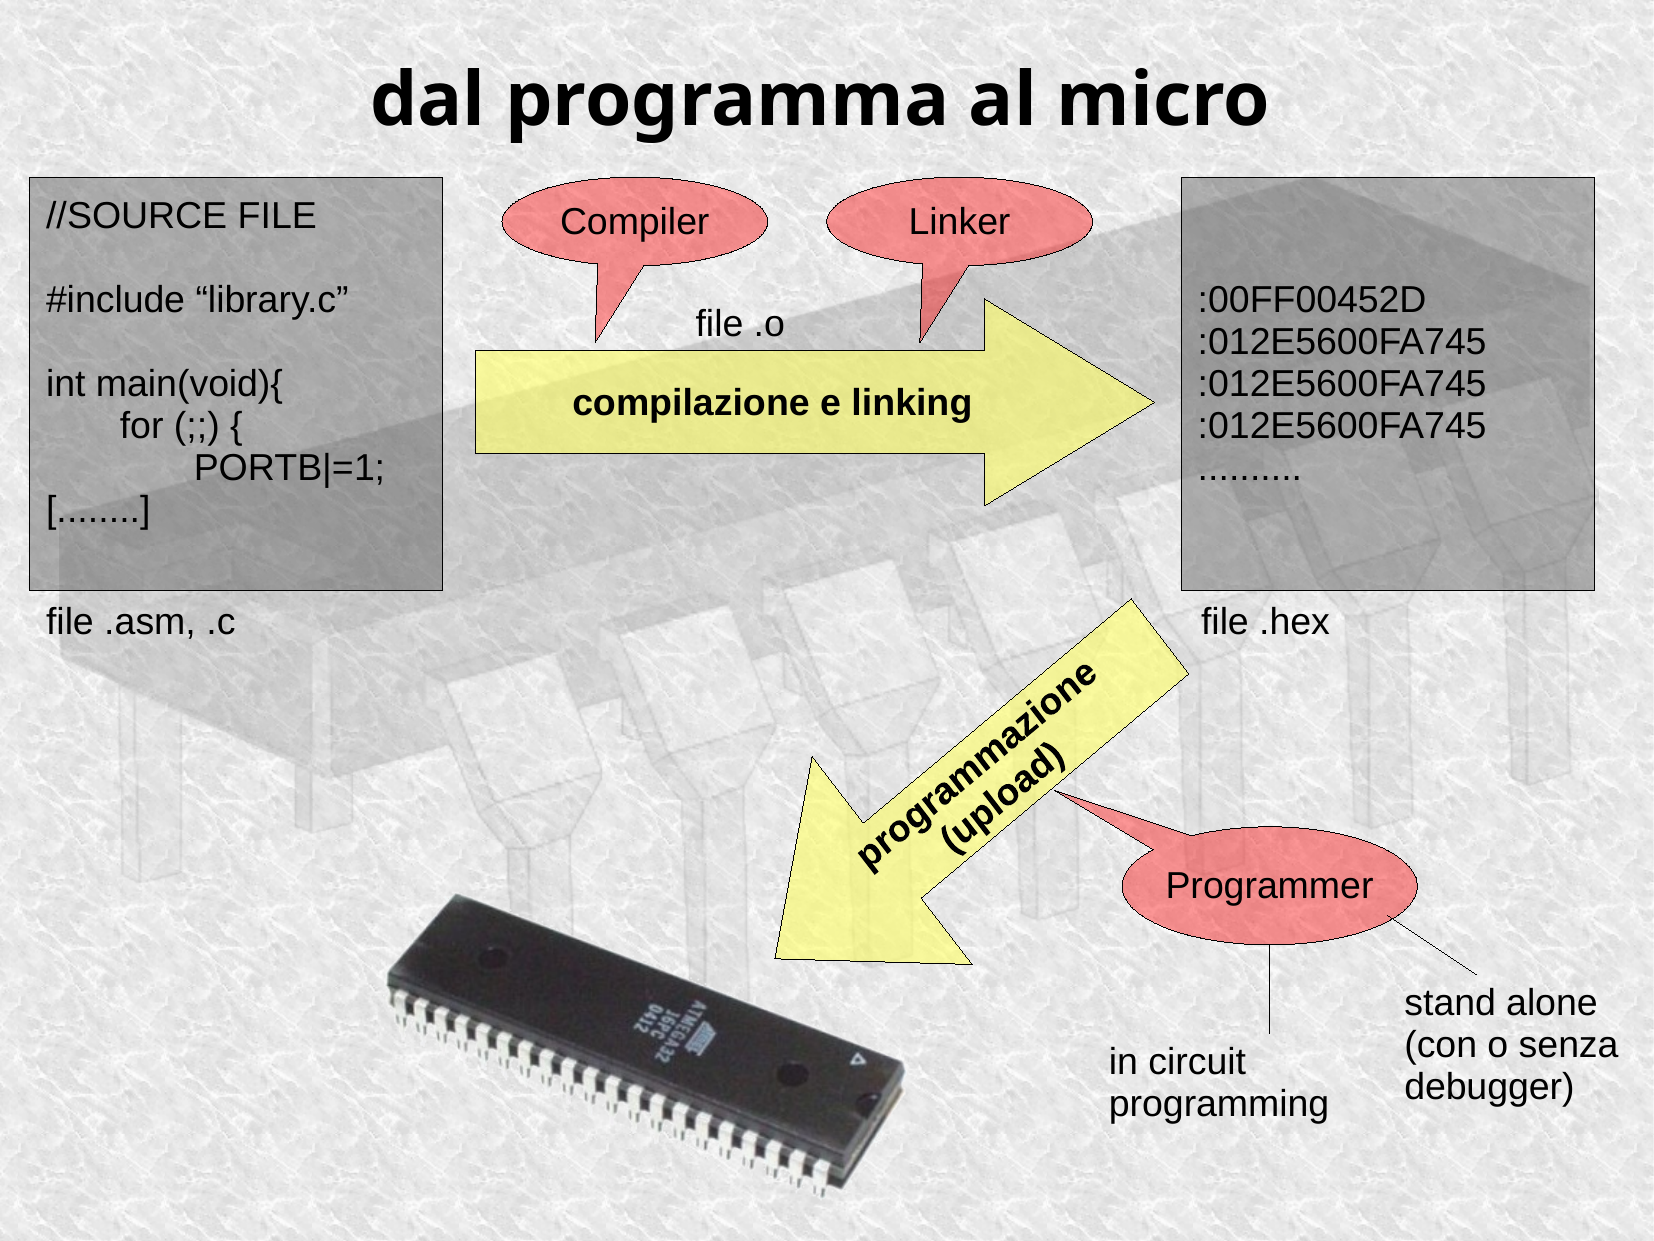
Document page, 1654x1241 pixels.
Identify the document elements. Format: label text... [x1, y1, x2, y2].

text_box file .hex [1184, 592, 1595, 650]
text_box file .o [679, 295, 857, 353]
text_box //SOURCE FILE #include “library.c” int main(void){ for (;;) { PORTB|=1; [........] [29, 177, 443, 591]
text_box :00FF00452D :012E5600FA745 :012E5600FA745 :012E5600FA745 .......... [1181, 177, 1595, 591]
title dal programma al micro [76, 0, 1565, 193]
text_box programmazione (upload) [788, 598, 1189, 965]
text_box Linker [826, 177, 1093, 343]
text_box Compiler [501, 177, 768, 343]
text_box in circuit programming [1092, 1033, 1388, 1133]
text_box compilazione e linking [475, 298, 1155, 506]
text_box stand alone (con o senza debugger) [1387, 974, 1654, 1116]
text_box Programmer [1054, 790, 1418, 945]
text_box file .asm, .c [29, 592, 443, 650]
picture [0, 0, 1654, 1241]
